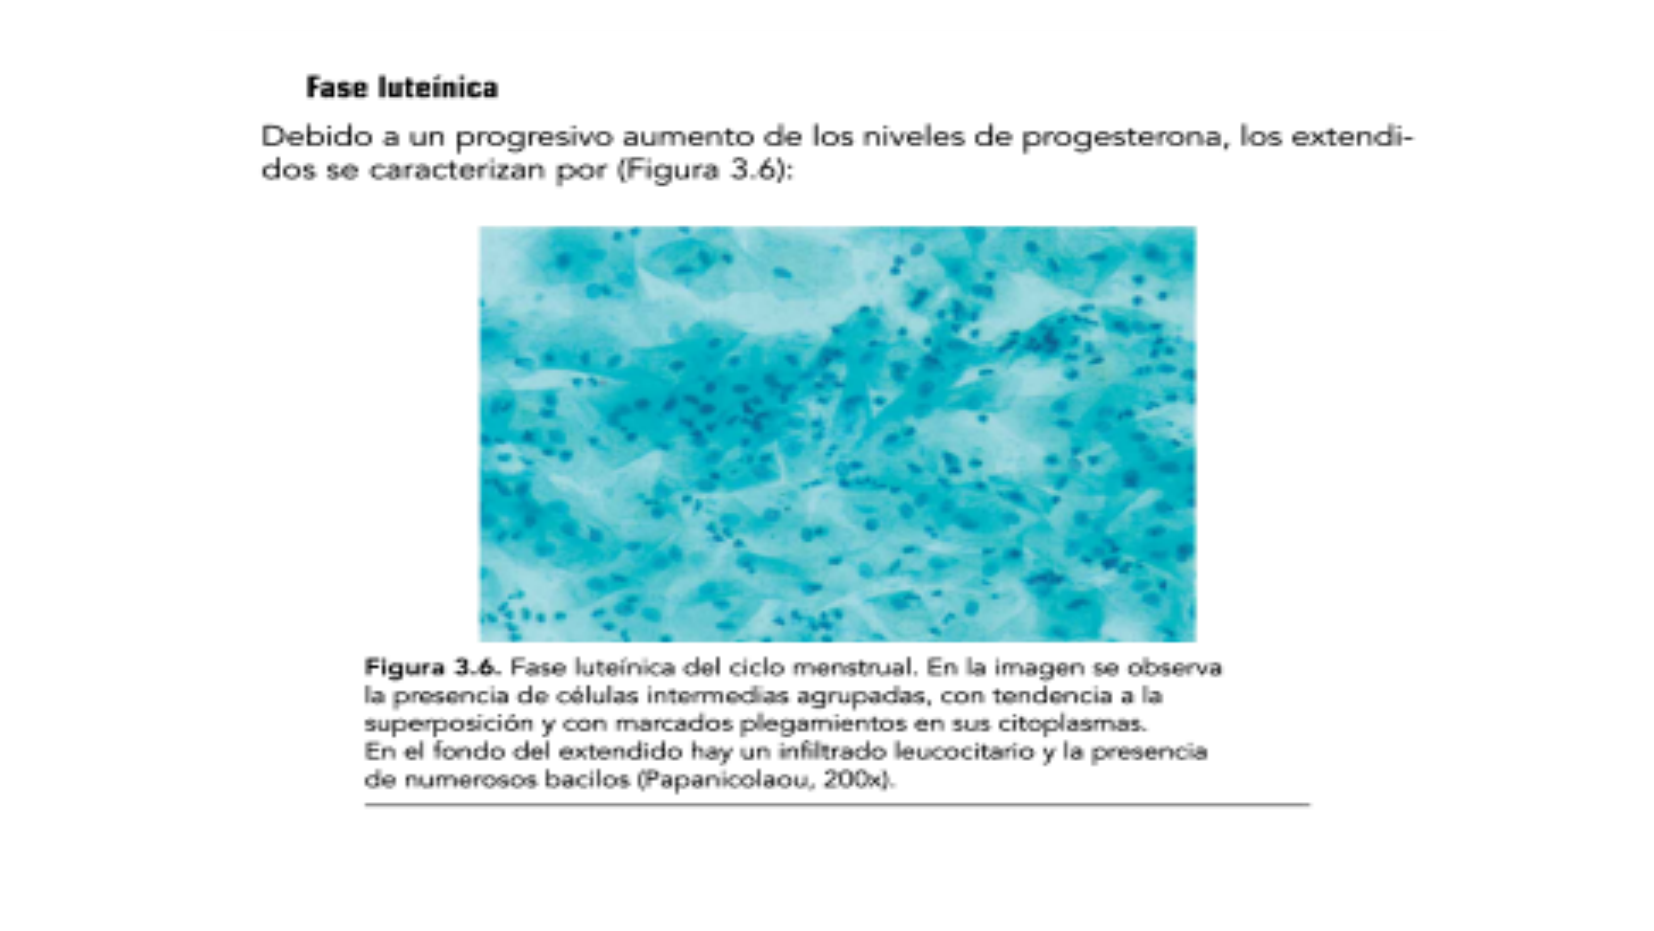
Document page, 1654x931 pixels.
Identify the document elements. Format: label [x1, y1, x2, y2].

picture [206, 29, 1447, 827]
